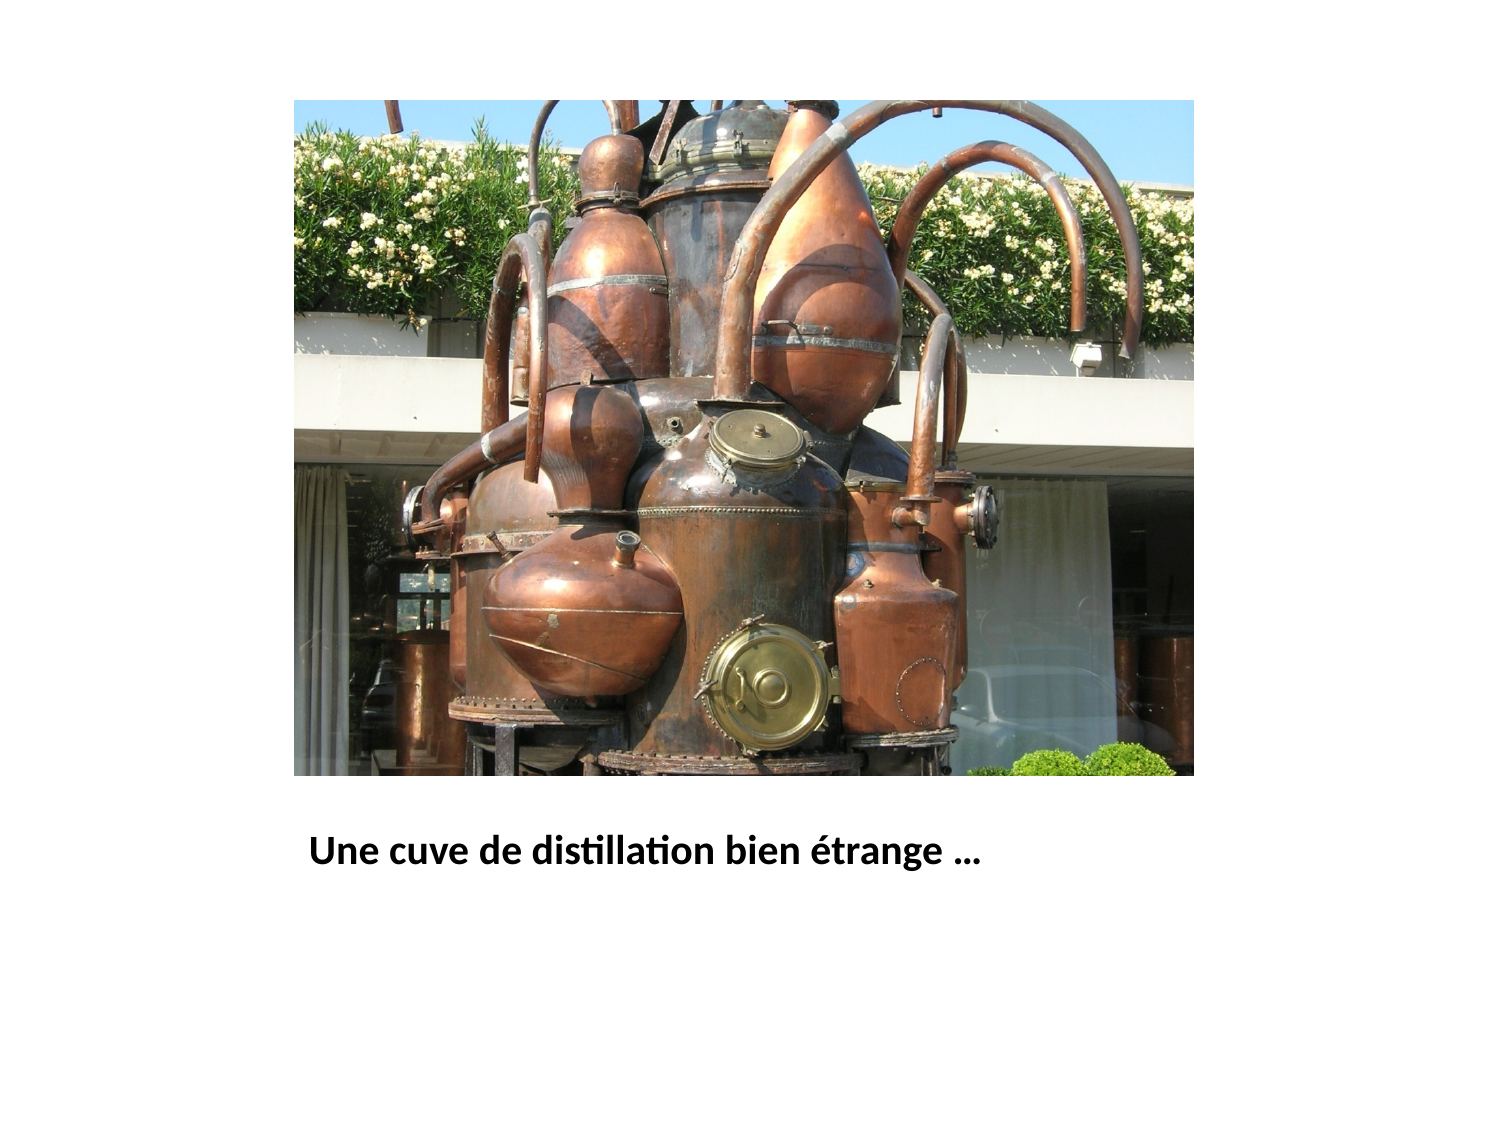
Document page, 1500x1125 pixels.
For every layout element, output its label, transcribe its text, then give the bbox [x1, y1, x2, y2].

picture [294, 100, 1194, 776]
title Une cuve de distillation bien étrange … [294, 787, 1194, 881]
